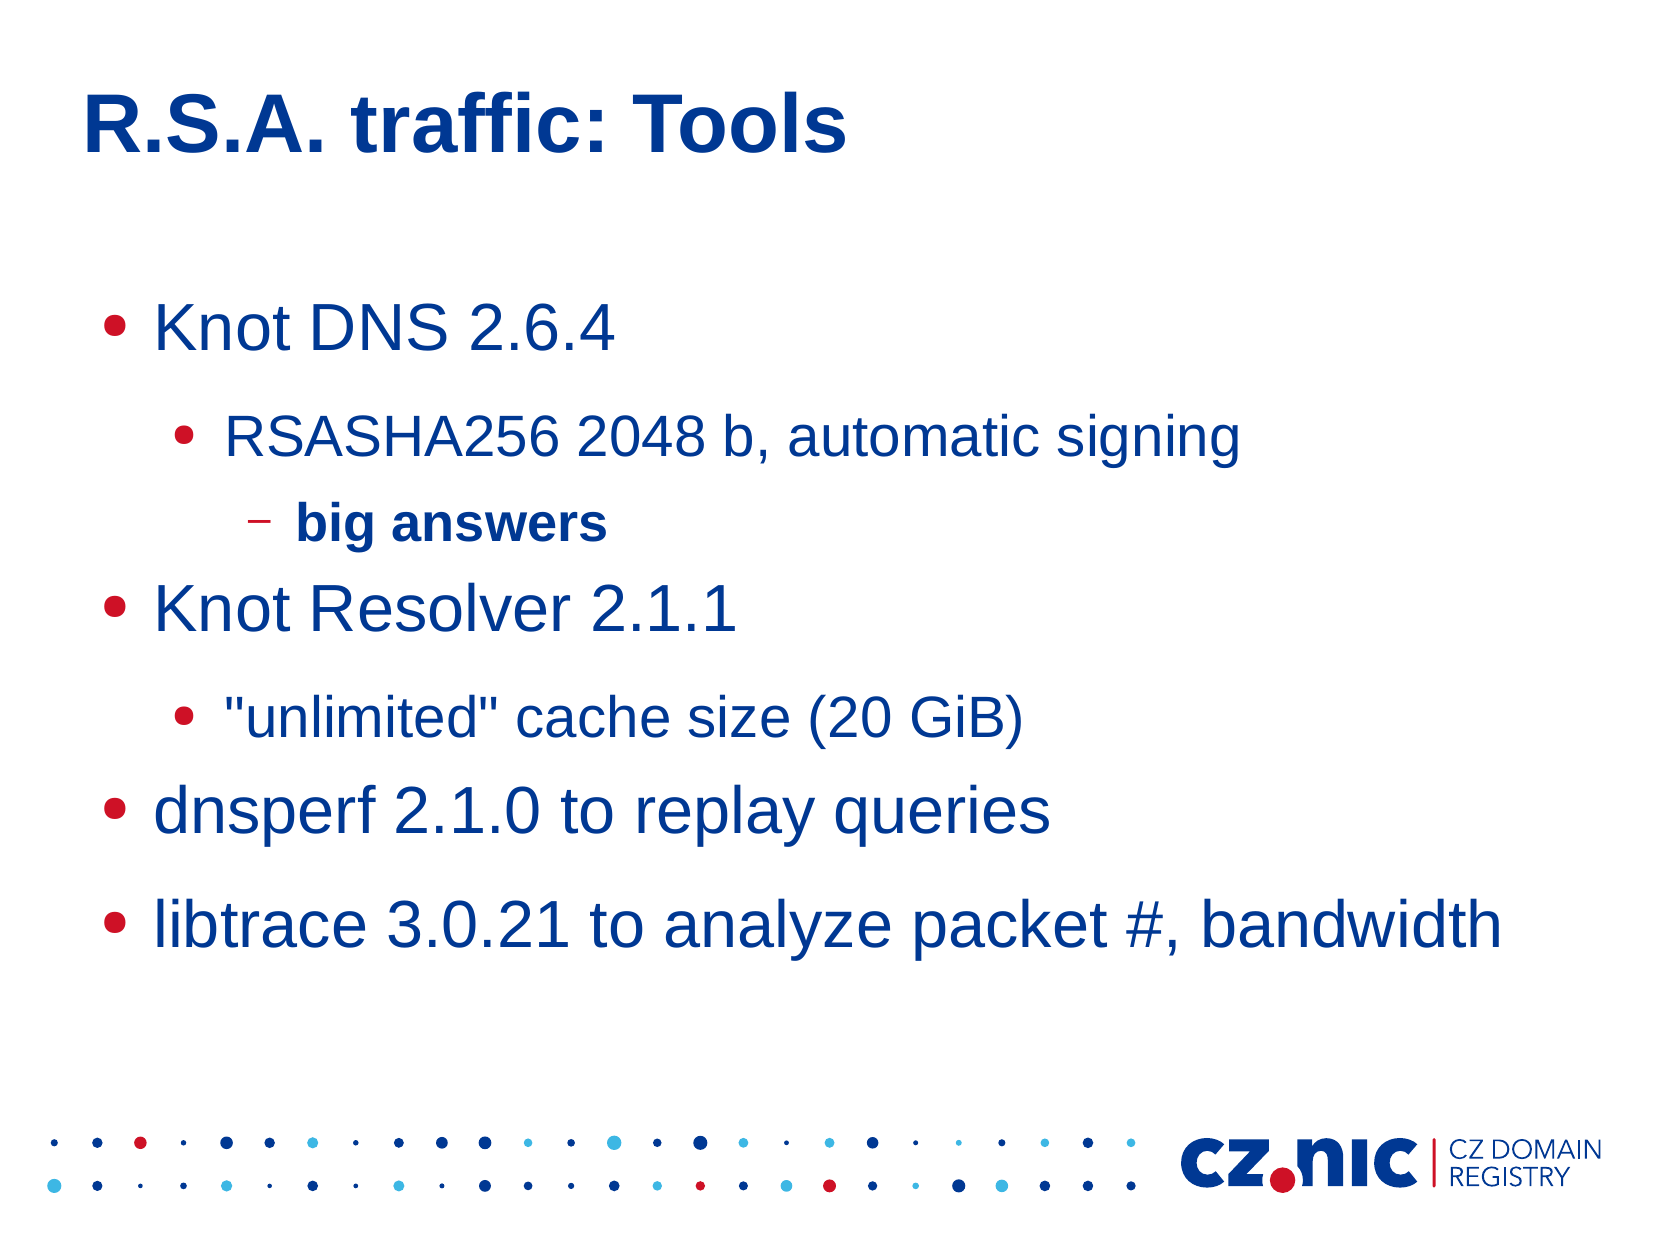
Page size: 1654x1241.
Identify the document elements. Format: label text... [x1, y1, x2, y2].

title R.S.A. traffic: Tools [82, 70, 1571, 178]
list Knot DNS 2.6.4 RSASHA256 2048 b, automatic signing big answers Knot Resolver 2.1.1 "unlimited" cache size (20 GiB) dnsperf 2.1.0 to replay queries libtrace 3.0.21 to analyze packet #, bandwidth [82, 290, 1571, 1010]
